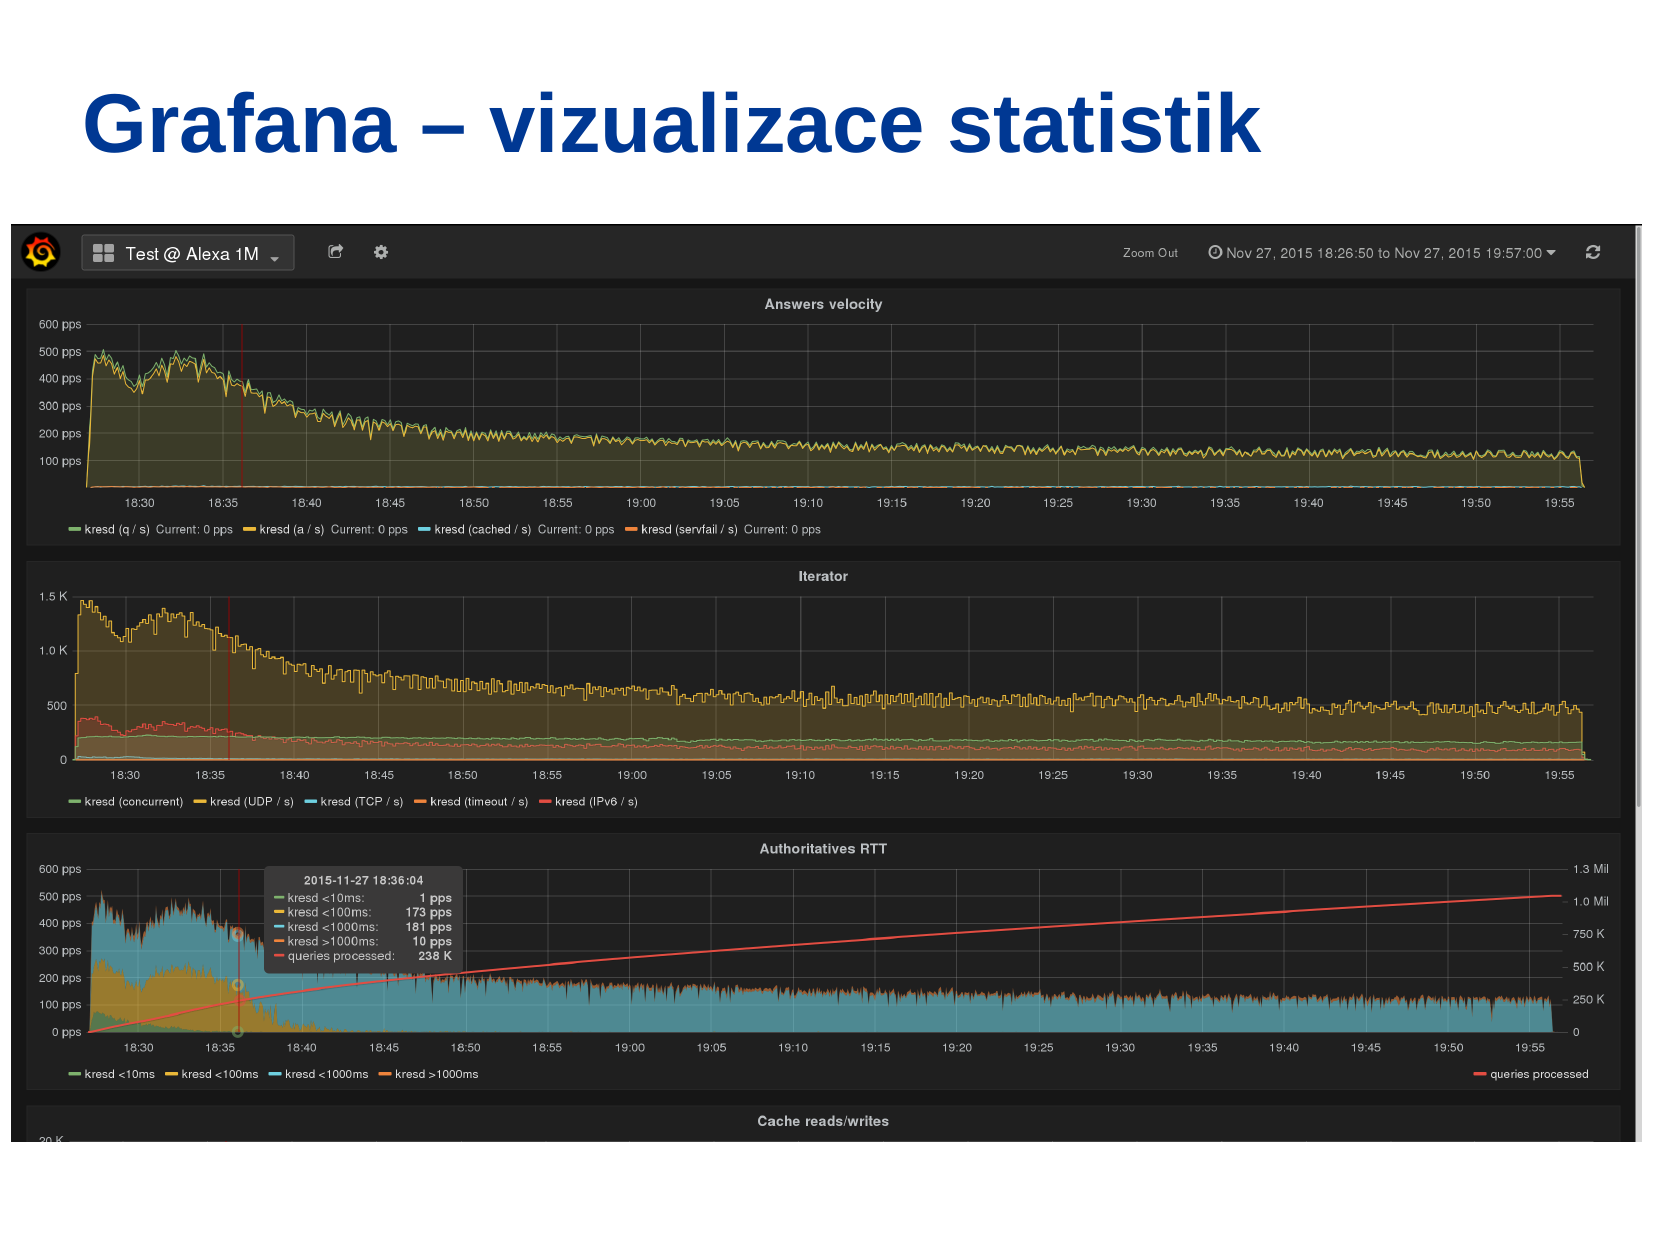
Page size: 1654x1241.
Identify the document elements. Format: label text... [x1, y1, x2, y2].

picture [11, 224, 1642, 1142]
title Grafana – vizualizace statistik [82, 70, 1571, 178]
